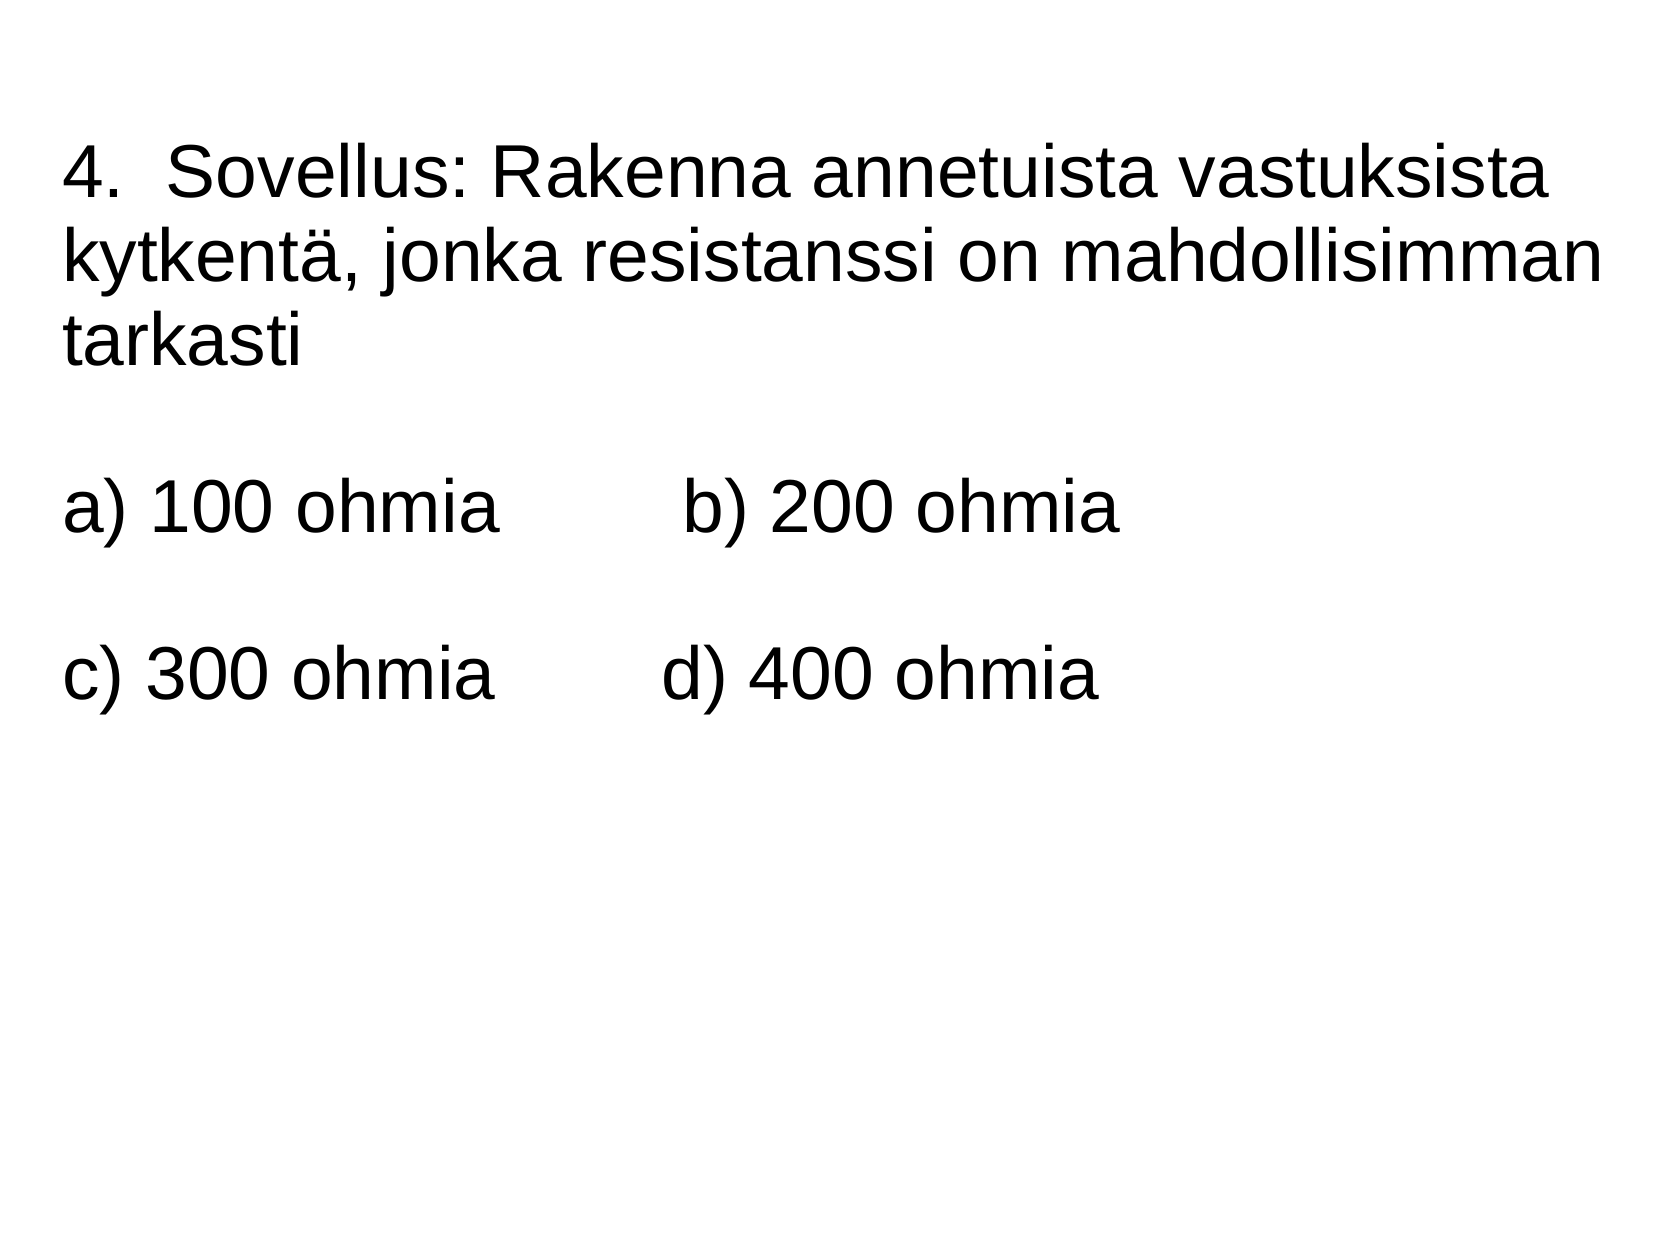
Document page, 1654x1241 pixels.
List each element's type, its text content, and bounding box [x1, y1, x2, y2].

text_box 4. Sovellus: Rakenna annetuista vastuksista kytkentä, jonka resistanssi on mahdollisimman tarkasti a) 100 ohmia b) 200 ohmia c) 300 ohmia d) 400 ohmia [47, 118, 1652, 1125]
